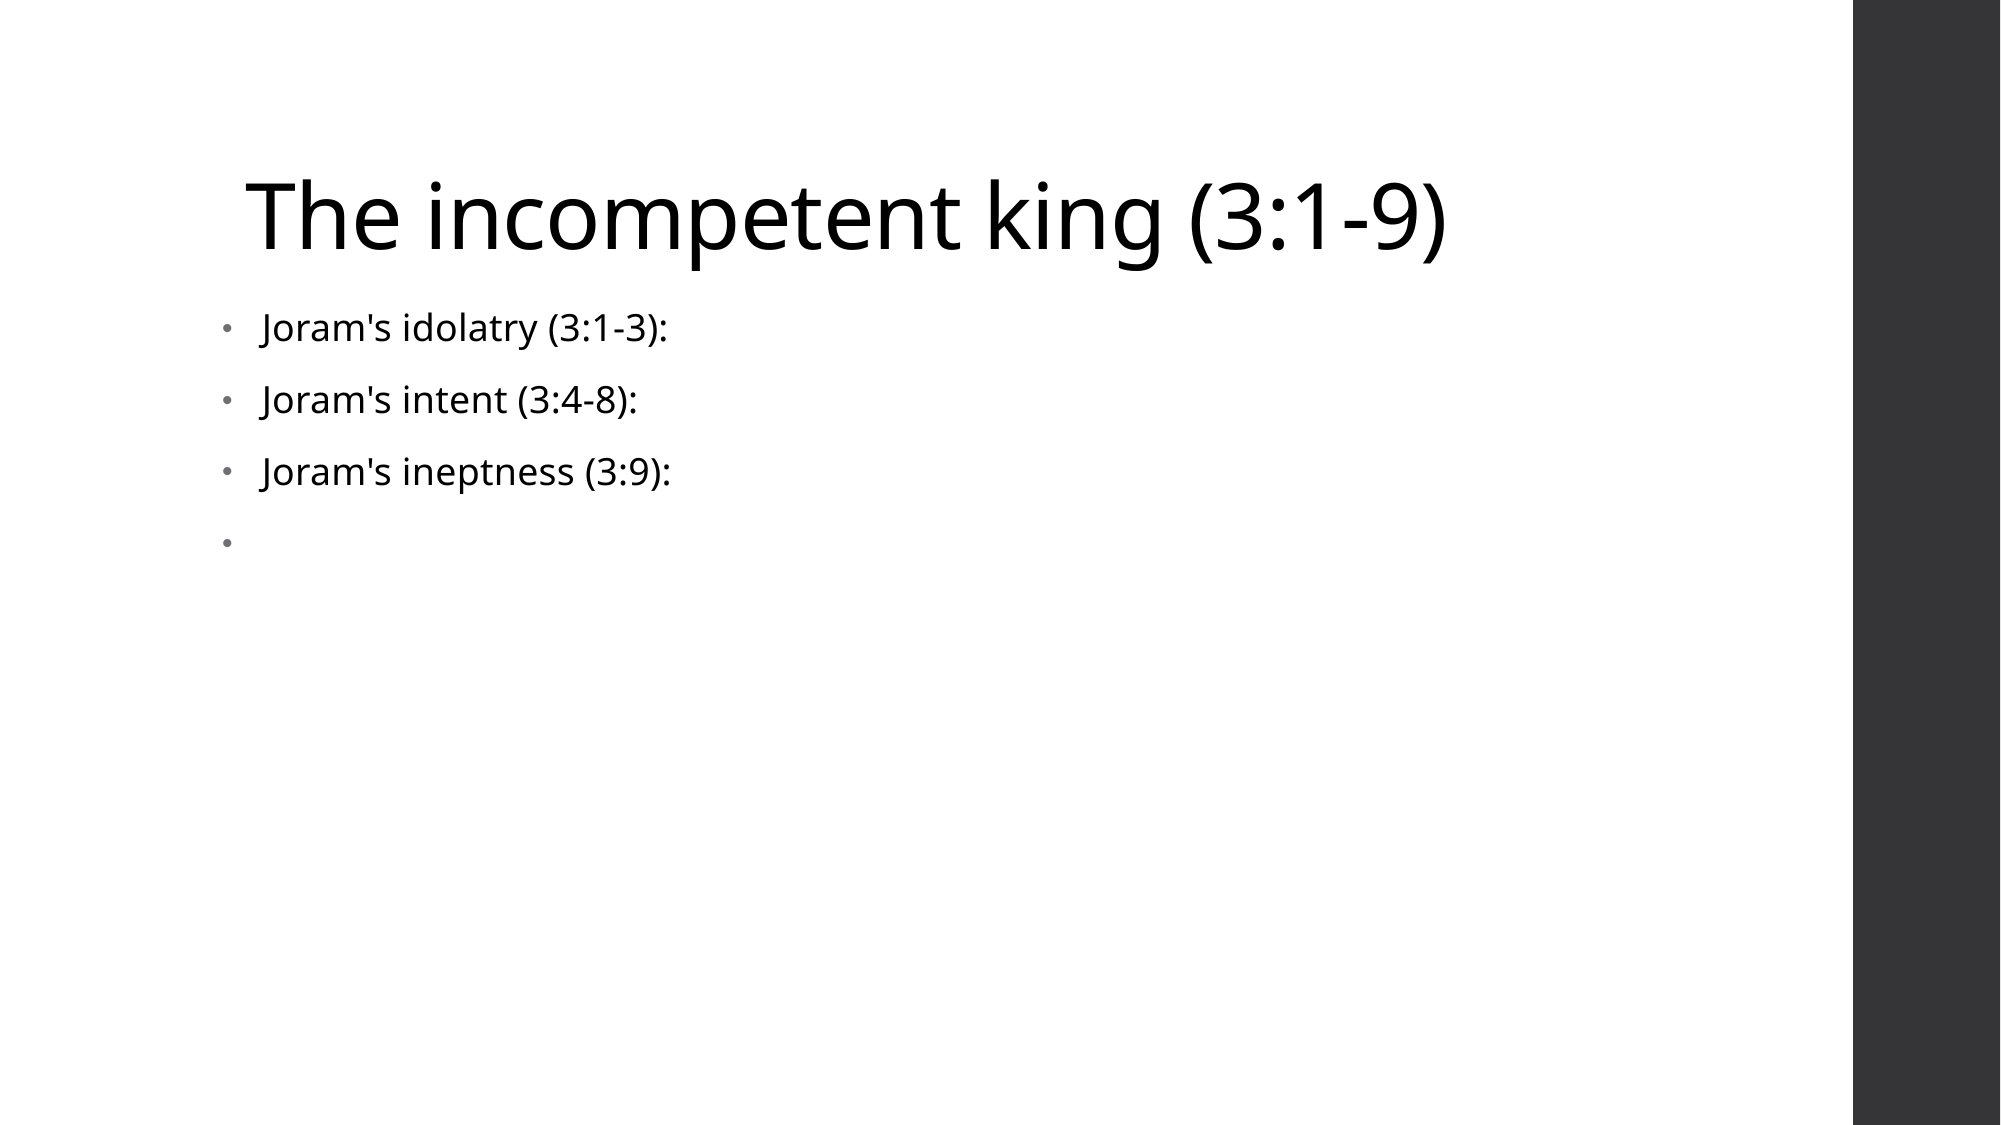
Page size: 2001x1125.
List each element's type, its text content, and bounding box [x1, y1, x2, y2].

list Joram's idolatry (3:1-3): Joram's intent (3:4-8): Joram's ineptness (3:9): [206, 299, 1617, 1014]
title The incompetent king (3:1-9) [206, 60, 1797, 278]
